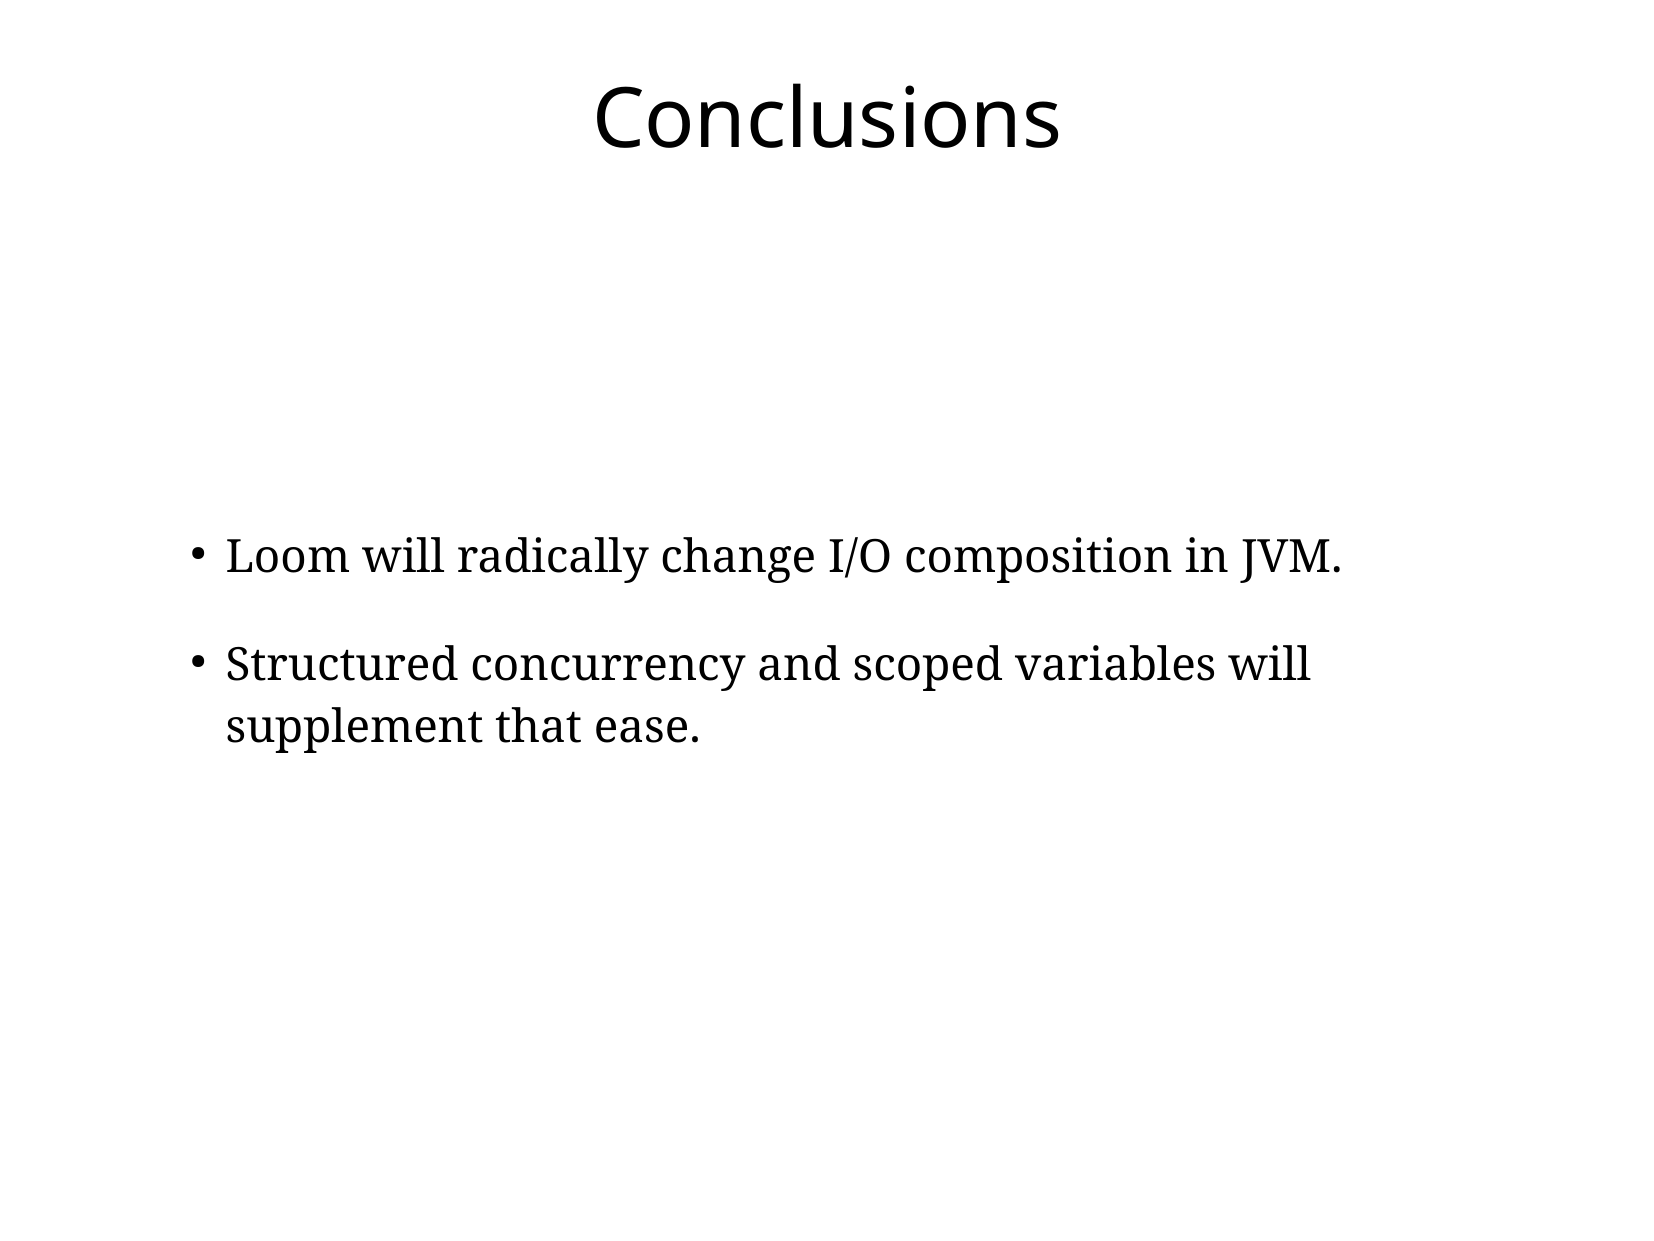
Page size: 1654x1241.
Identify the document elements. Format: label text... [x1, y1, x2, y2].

text_box Loom will radically change I/O composition in JVM. Structured concurrency and scoped variables will supplement that ease. [175, 515, 1560, 1097]
title Conclusions [83, 49, 1572, 181]
